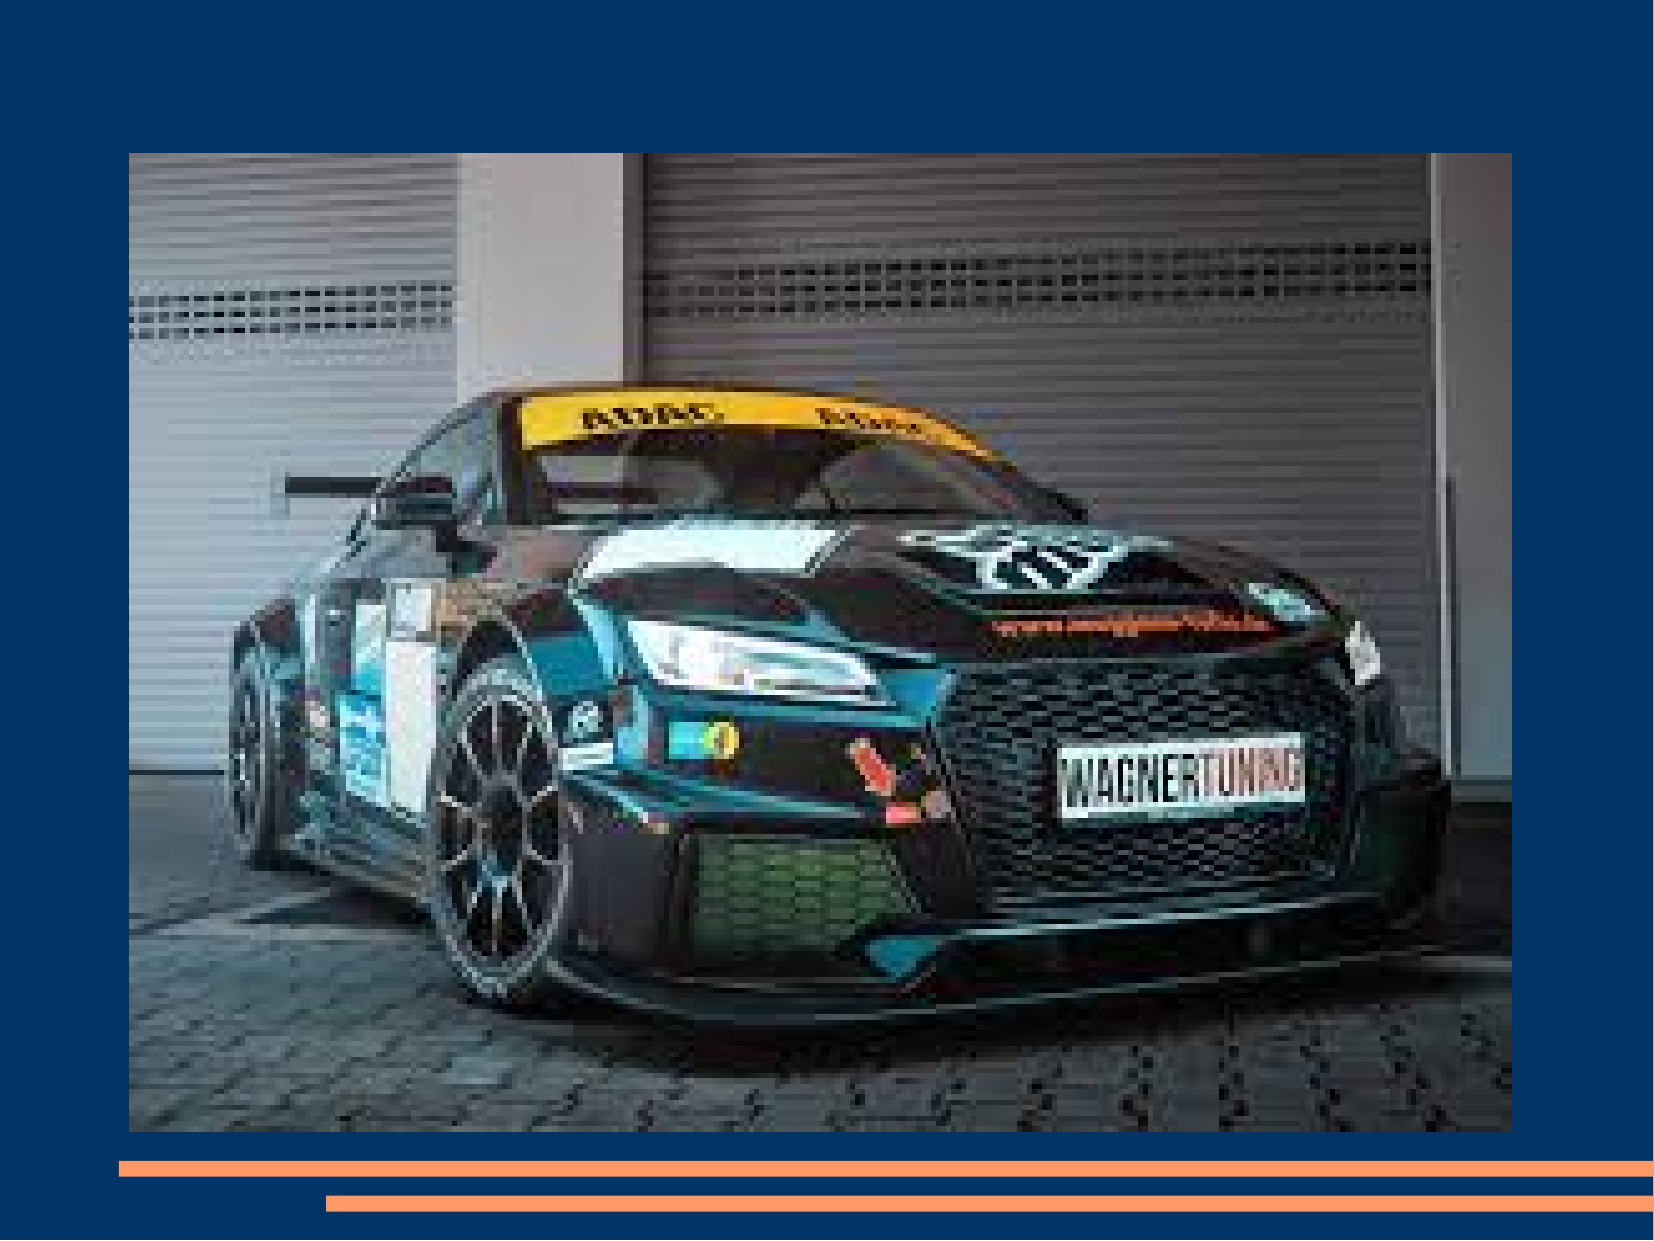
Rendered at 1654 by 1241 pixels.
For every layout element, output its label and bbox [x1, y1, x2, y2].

picture [129, 153, 1512, 1132]
